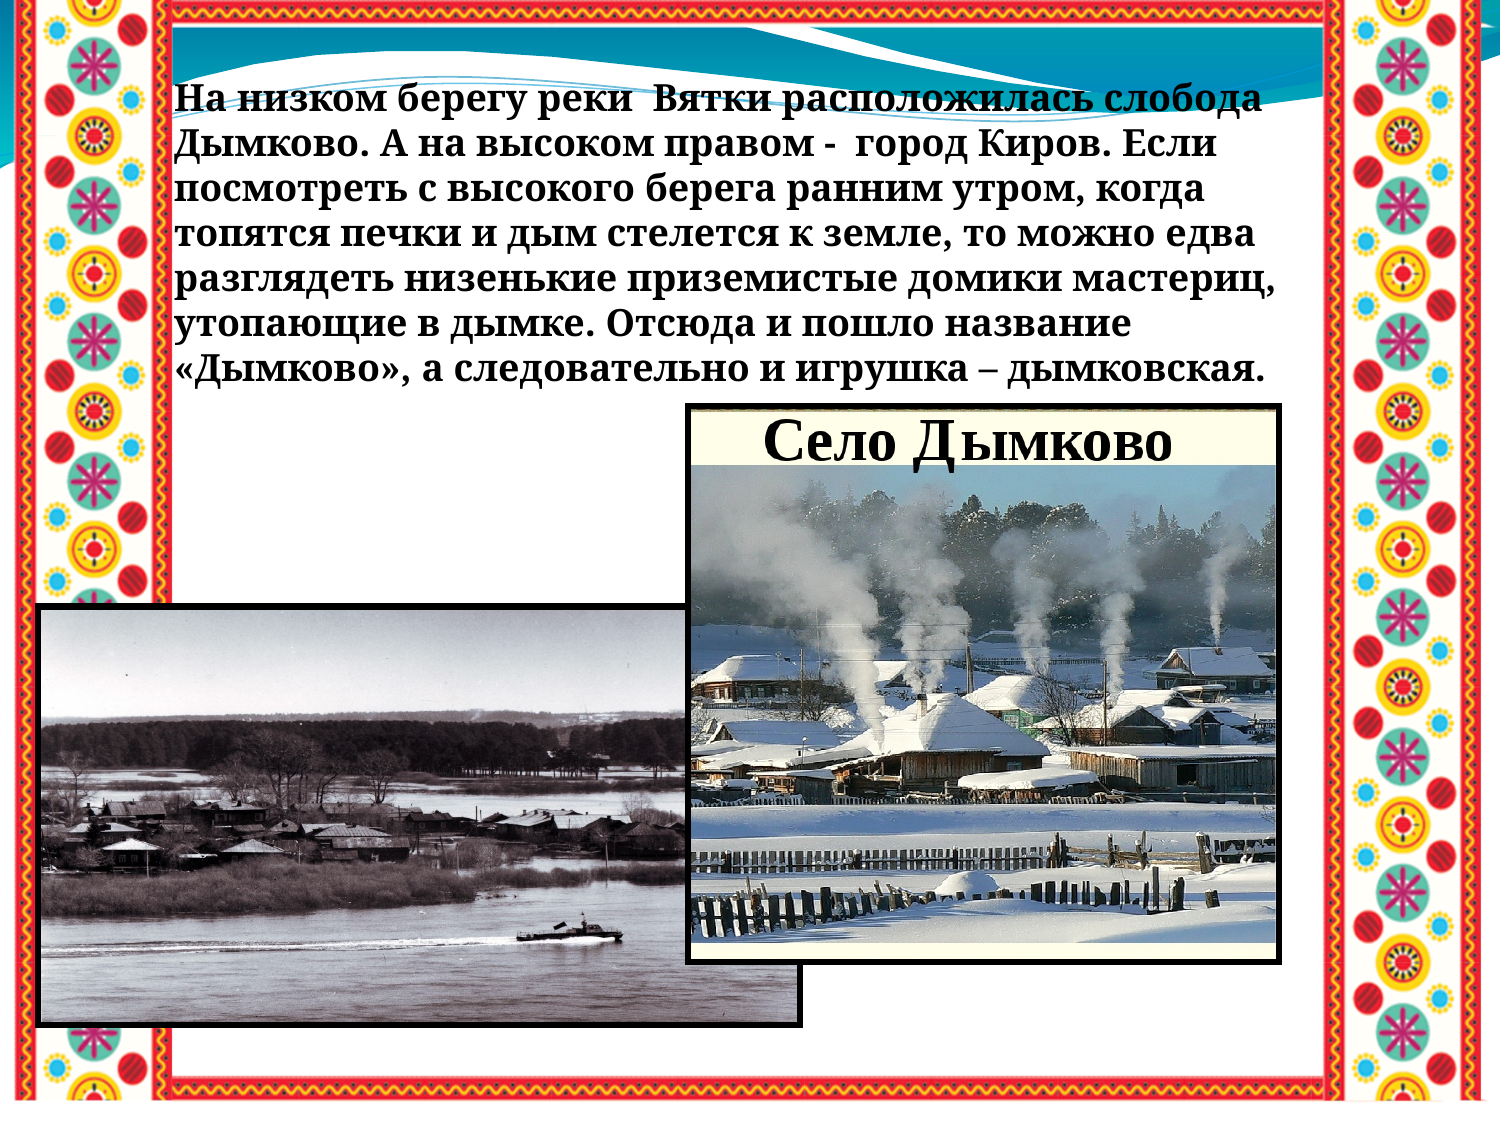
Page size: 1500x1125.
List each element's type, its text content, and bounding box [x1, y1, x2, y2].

list На низком берегу реки Вятки расположилась слобода Дымково. А на высоком правом - город Киров. Если посмотреть с высокого берега ранним утром, когда топятся печки и дым стелется к земле, то можно едва разглядеть низенькие приземистые домики мастериц, утопающие в дымке. Отсюда и пошло название «Дымково», а следовательно и игрушка – дымковская. [159, 66, 1306, 669]
picture [0, 0, 1500, 1125]
